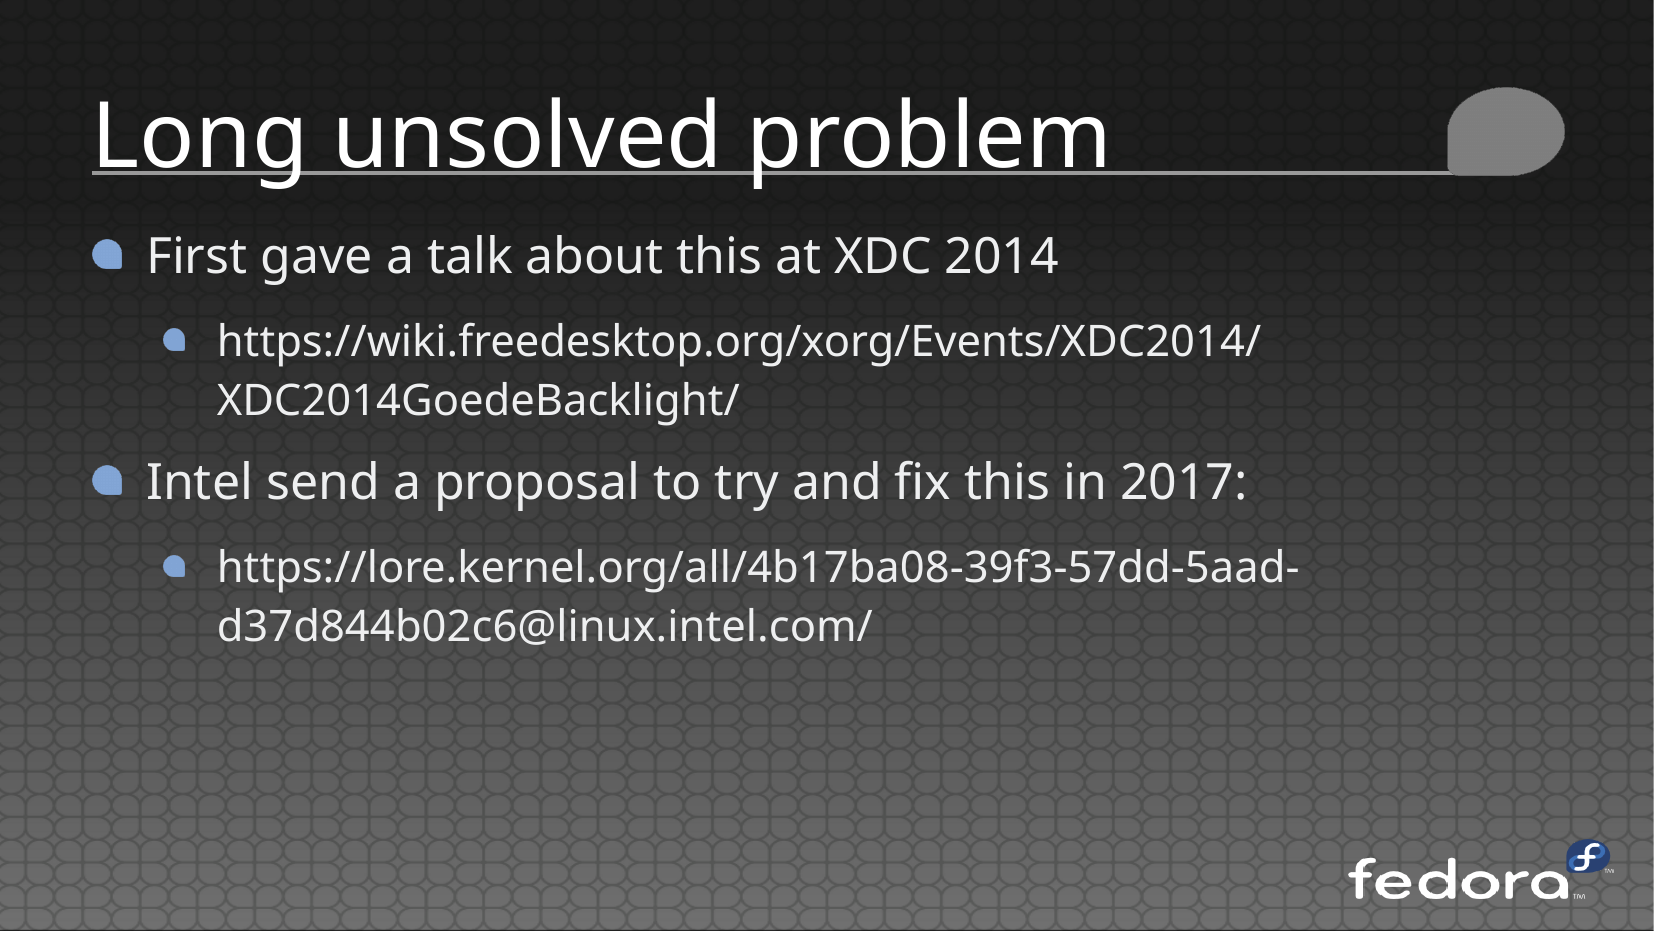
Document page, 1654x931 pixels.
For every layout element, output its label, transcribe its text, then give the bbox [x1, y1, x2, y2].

list First gave a talk about this at XDC 2014 https://wiki.freedesktop.org/xorg/Events/XDC2014/XDC2014GoedeBacklight/ Intel send a proposal to try and fix this in 2017: https://lore.kernel.org/all/4b17ba08-39f3-57dd-5aad-d37d844b02c6@linux.intel.com/ [75, 219, 1608, 854]
picture [0, 0, 1654, 931]
title Long unsolved problem [91, 61, 1515, 202]
